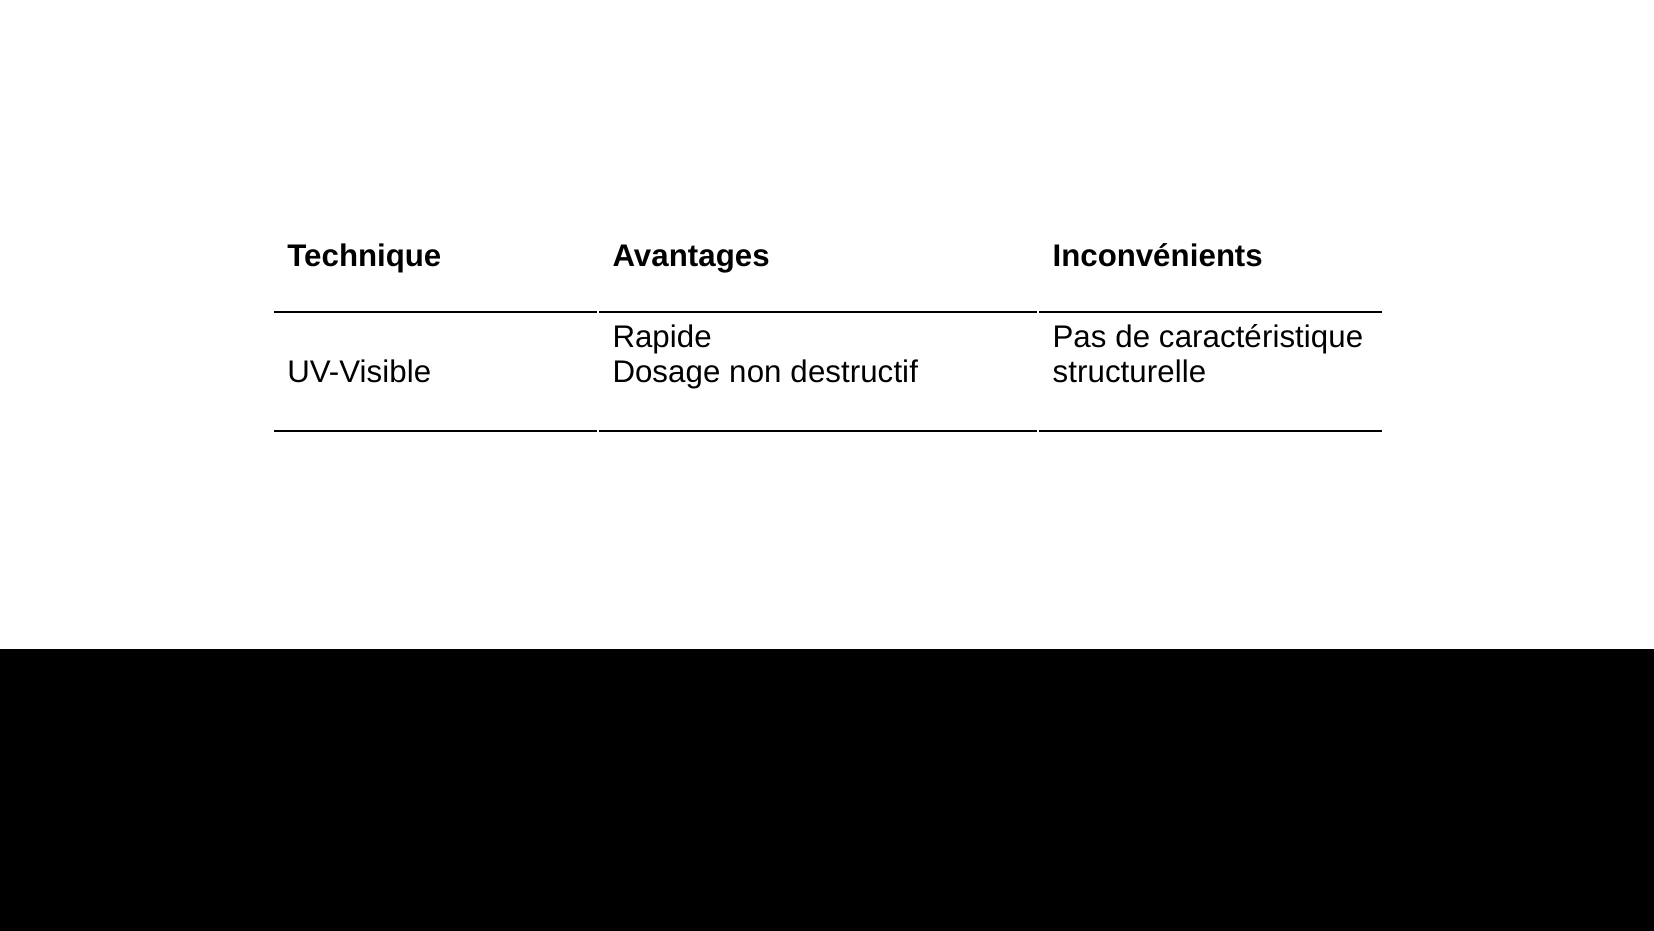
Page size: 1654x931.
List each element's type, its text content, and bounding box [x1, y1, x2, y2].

table_header Inconvénients [1038, 196, 1383, 311]
table_cell Rapide Dosage non destructif [599, 313, 1037, 430]
table_cell Pas de caractéristique structurelle [1039, 313, 1382, 430]
table_header Avantages [598, 196, 1038, 311]
text_box [0, 649, 1654, 931]
table_header Technique [273, 196, 598, 311]
table_cell UV-Visible [274, 313, 597, 430]
